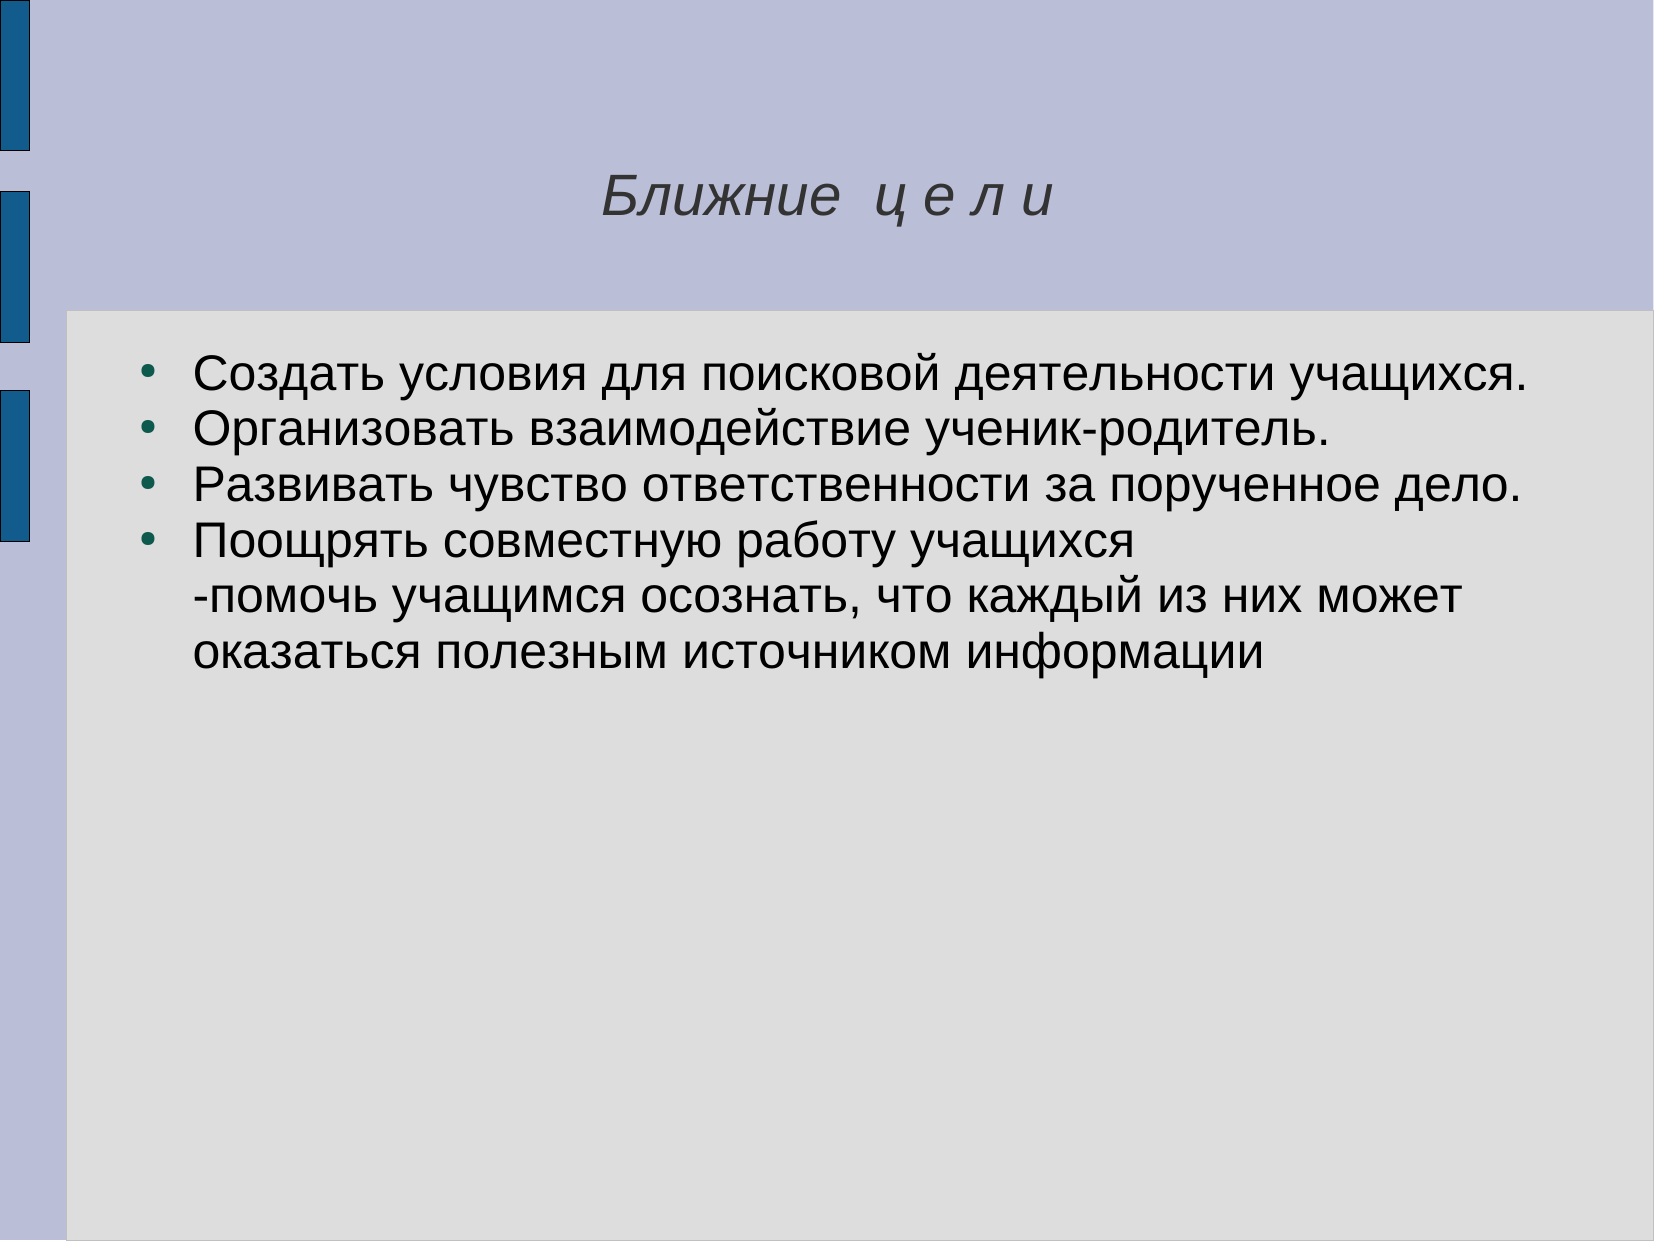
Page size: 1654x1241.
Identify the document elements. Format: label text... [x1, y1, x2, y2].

title Ближние ц е л и [121, 91, 1534, 299]
list Создать условия для поисковой деятельности учащихся. Организовать взаимодействие ученик-родитель. Развивать чувство ответственности за порученное дело. Поощрять совместную работу учащихся -помочь учащимся осознать, что каждый из них может оказаться полезным источником информации [121, 344, 1534, 1127]
